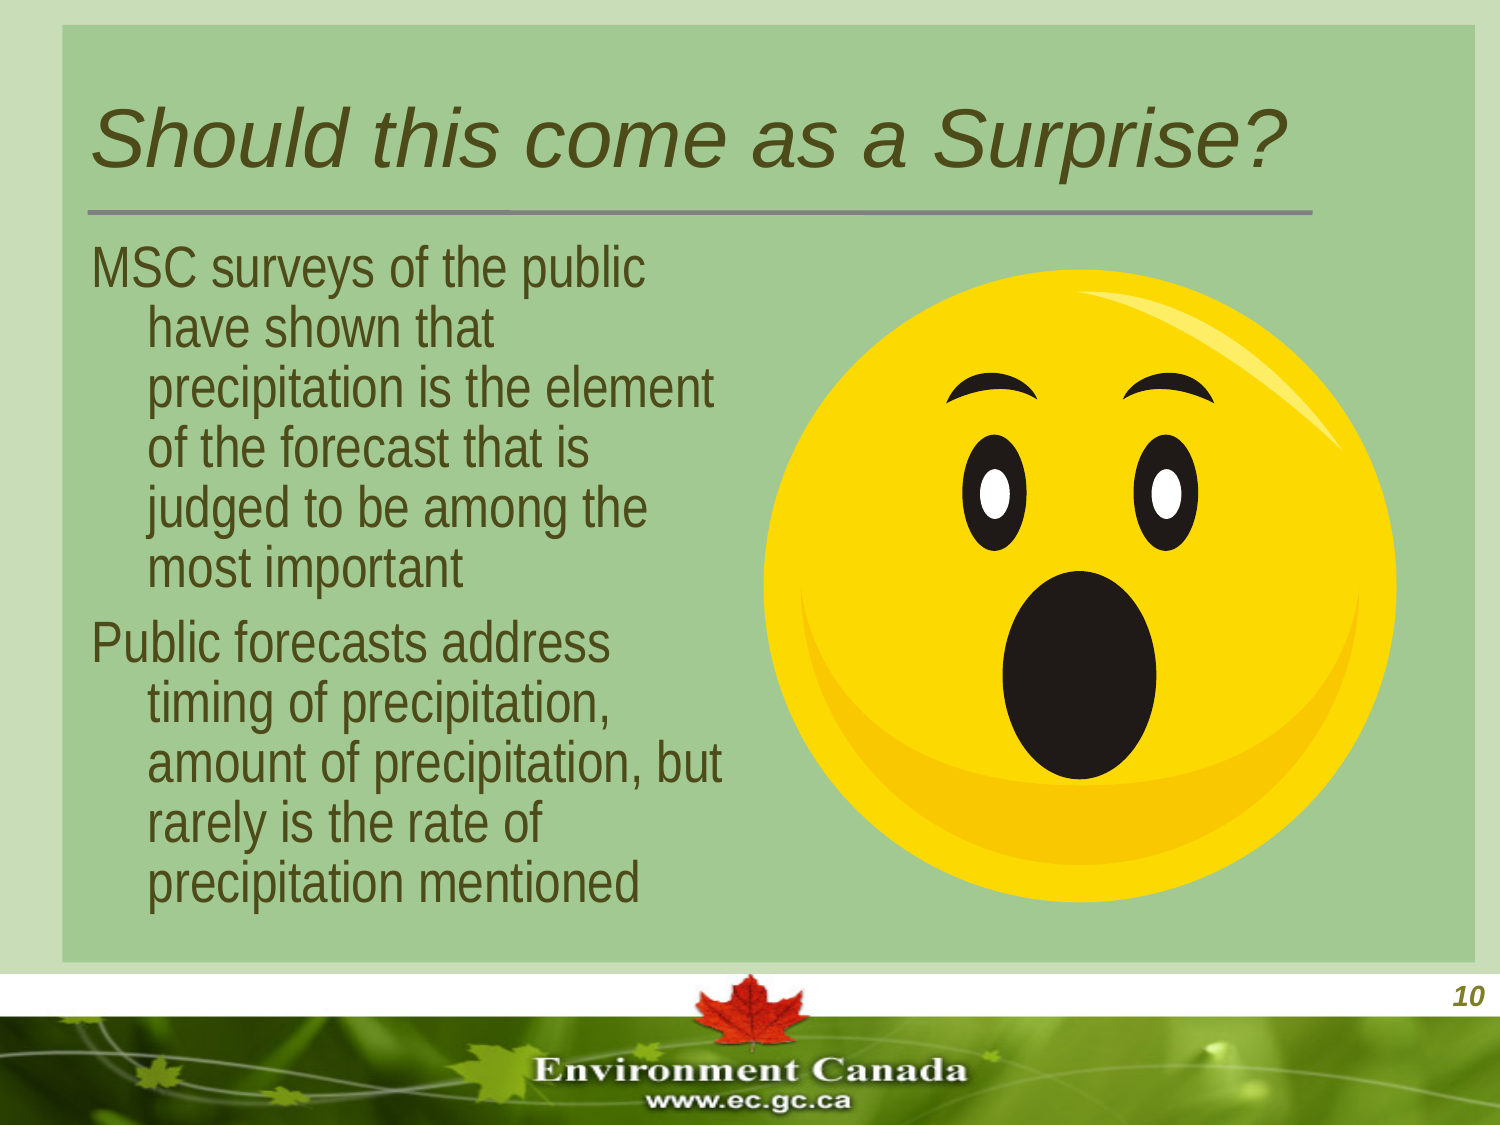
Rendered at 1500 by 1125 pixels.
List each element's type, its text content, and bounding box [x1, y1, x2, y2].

picture [0, 974, 1500, 1125]
text_box Should this come as a Surprise? [75, 45, 1471, 233]
text_box <number> [1149, 971, 1500, 1051]
picture [763, 269, 1397, 903]
text_box MSC surveys of the public have shown that precipitation is the element of the forecast that is judged to be among the most important Public forecasts address timing of precipitation, amount of precipitation, but rarely is the rate of precipitation mentioned [76, 231, 763, 1032]
